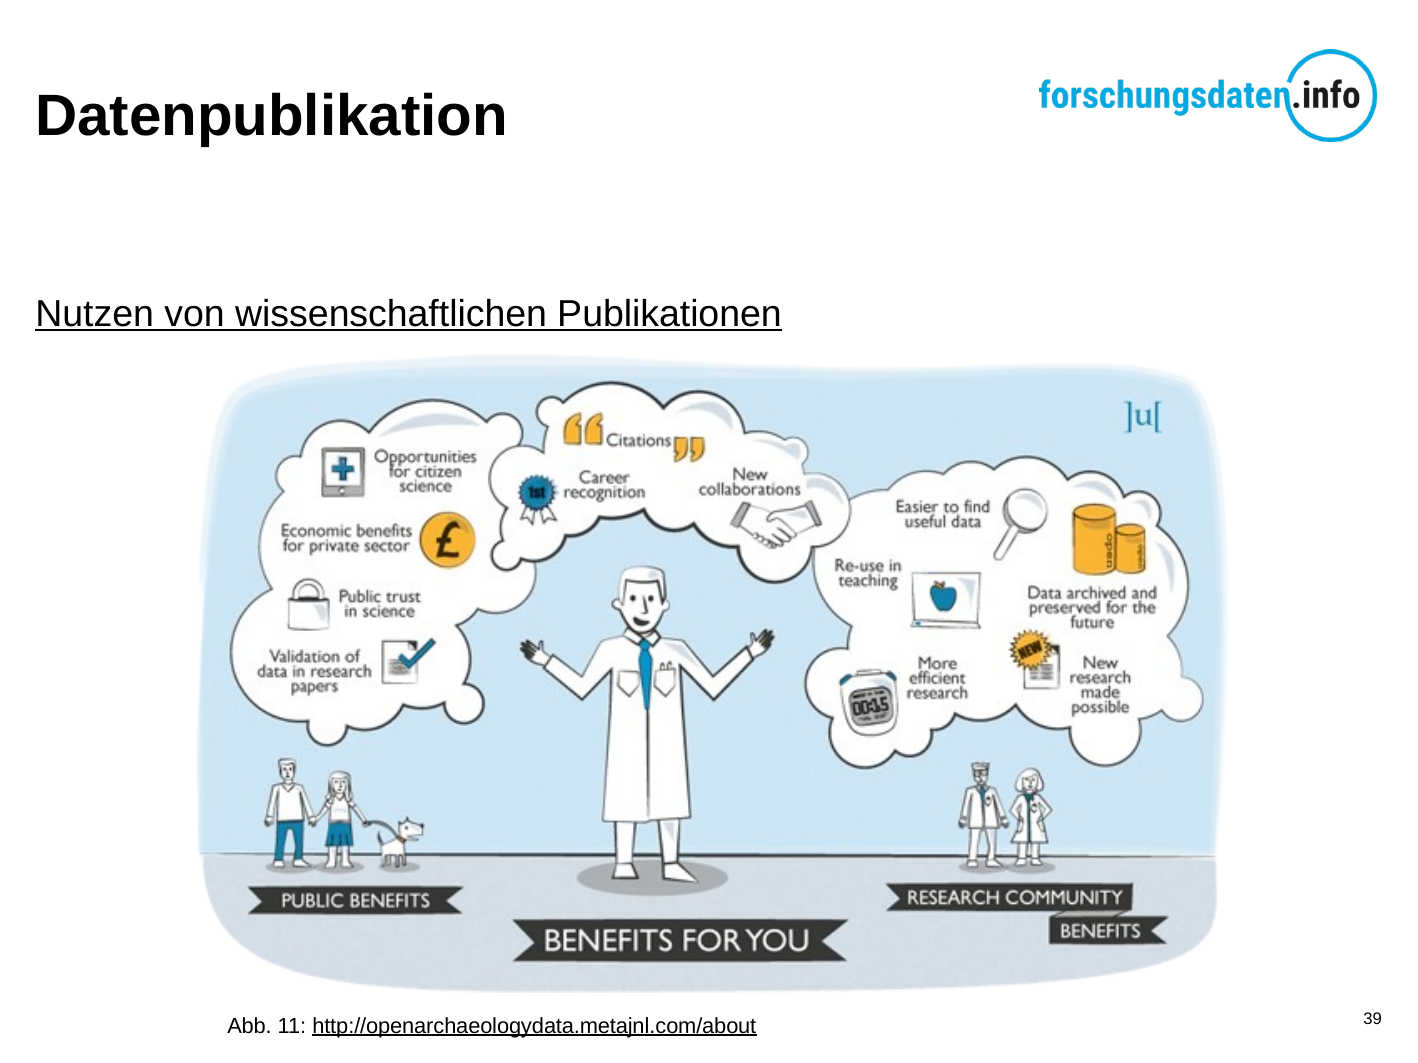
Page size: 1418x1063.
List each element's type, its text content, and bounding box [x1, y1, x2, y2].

slide_number <Nummer> [1015, 1003, 1382, 1028]
picture [1342, 107, 1377, 142]
picture [1339, 49, 1377, 85]
list Nutzen von wissenschaftlichen Publikationen [35, 289, 1382, 934]
text_box Abb. 11: http://openarchaeologydata.metajnl.com/about [212, 1003, 886, 1045]
picture [195, 354, 1229, 993]
title Datenpublikation [35, 76, 1052, 254]
picture [1058, 93, 1062, 103]
picture [1039, 49, 1372, 142]
